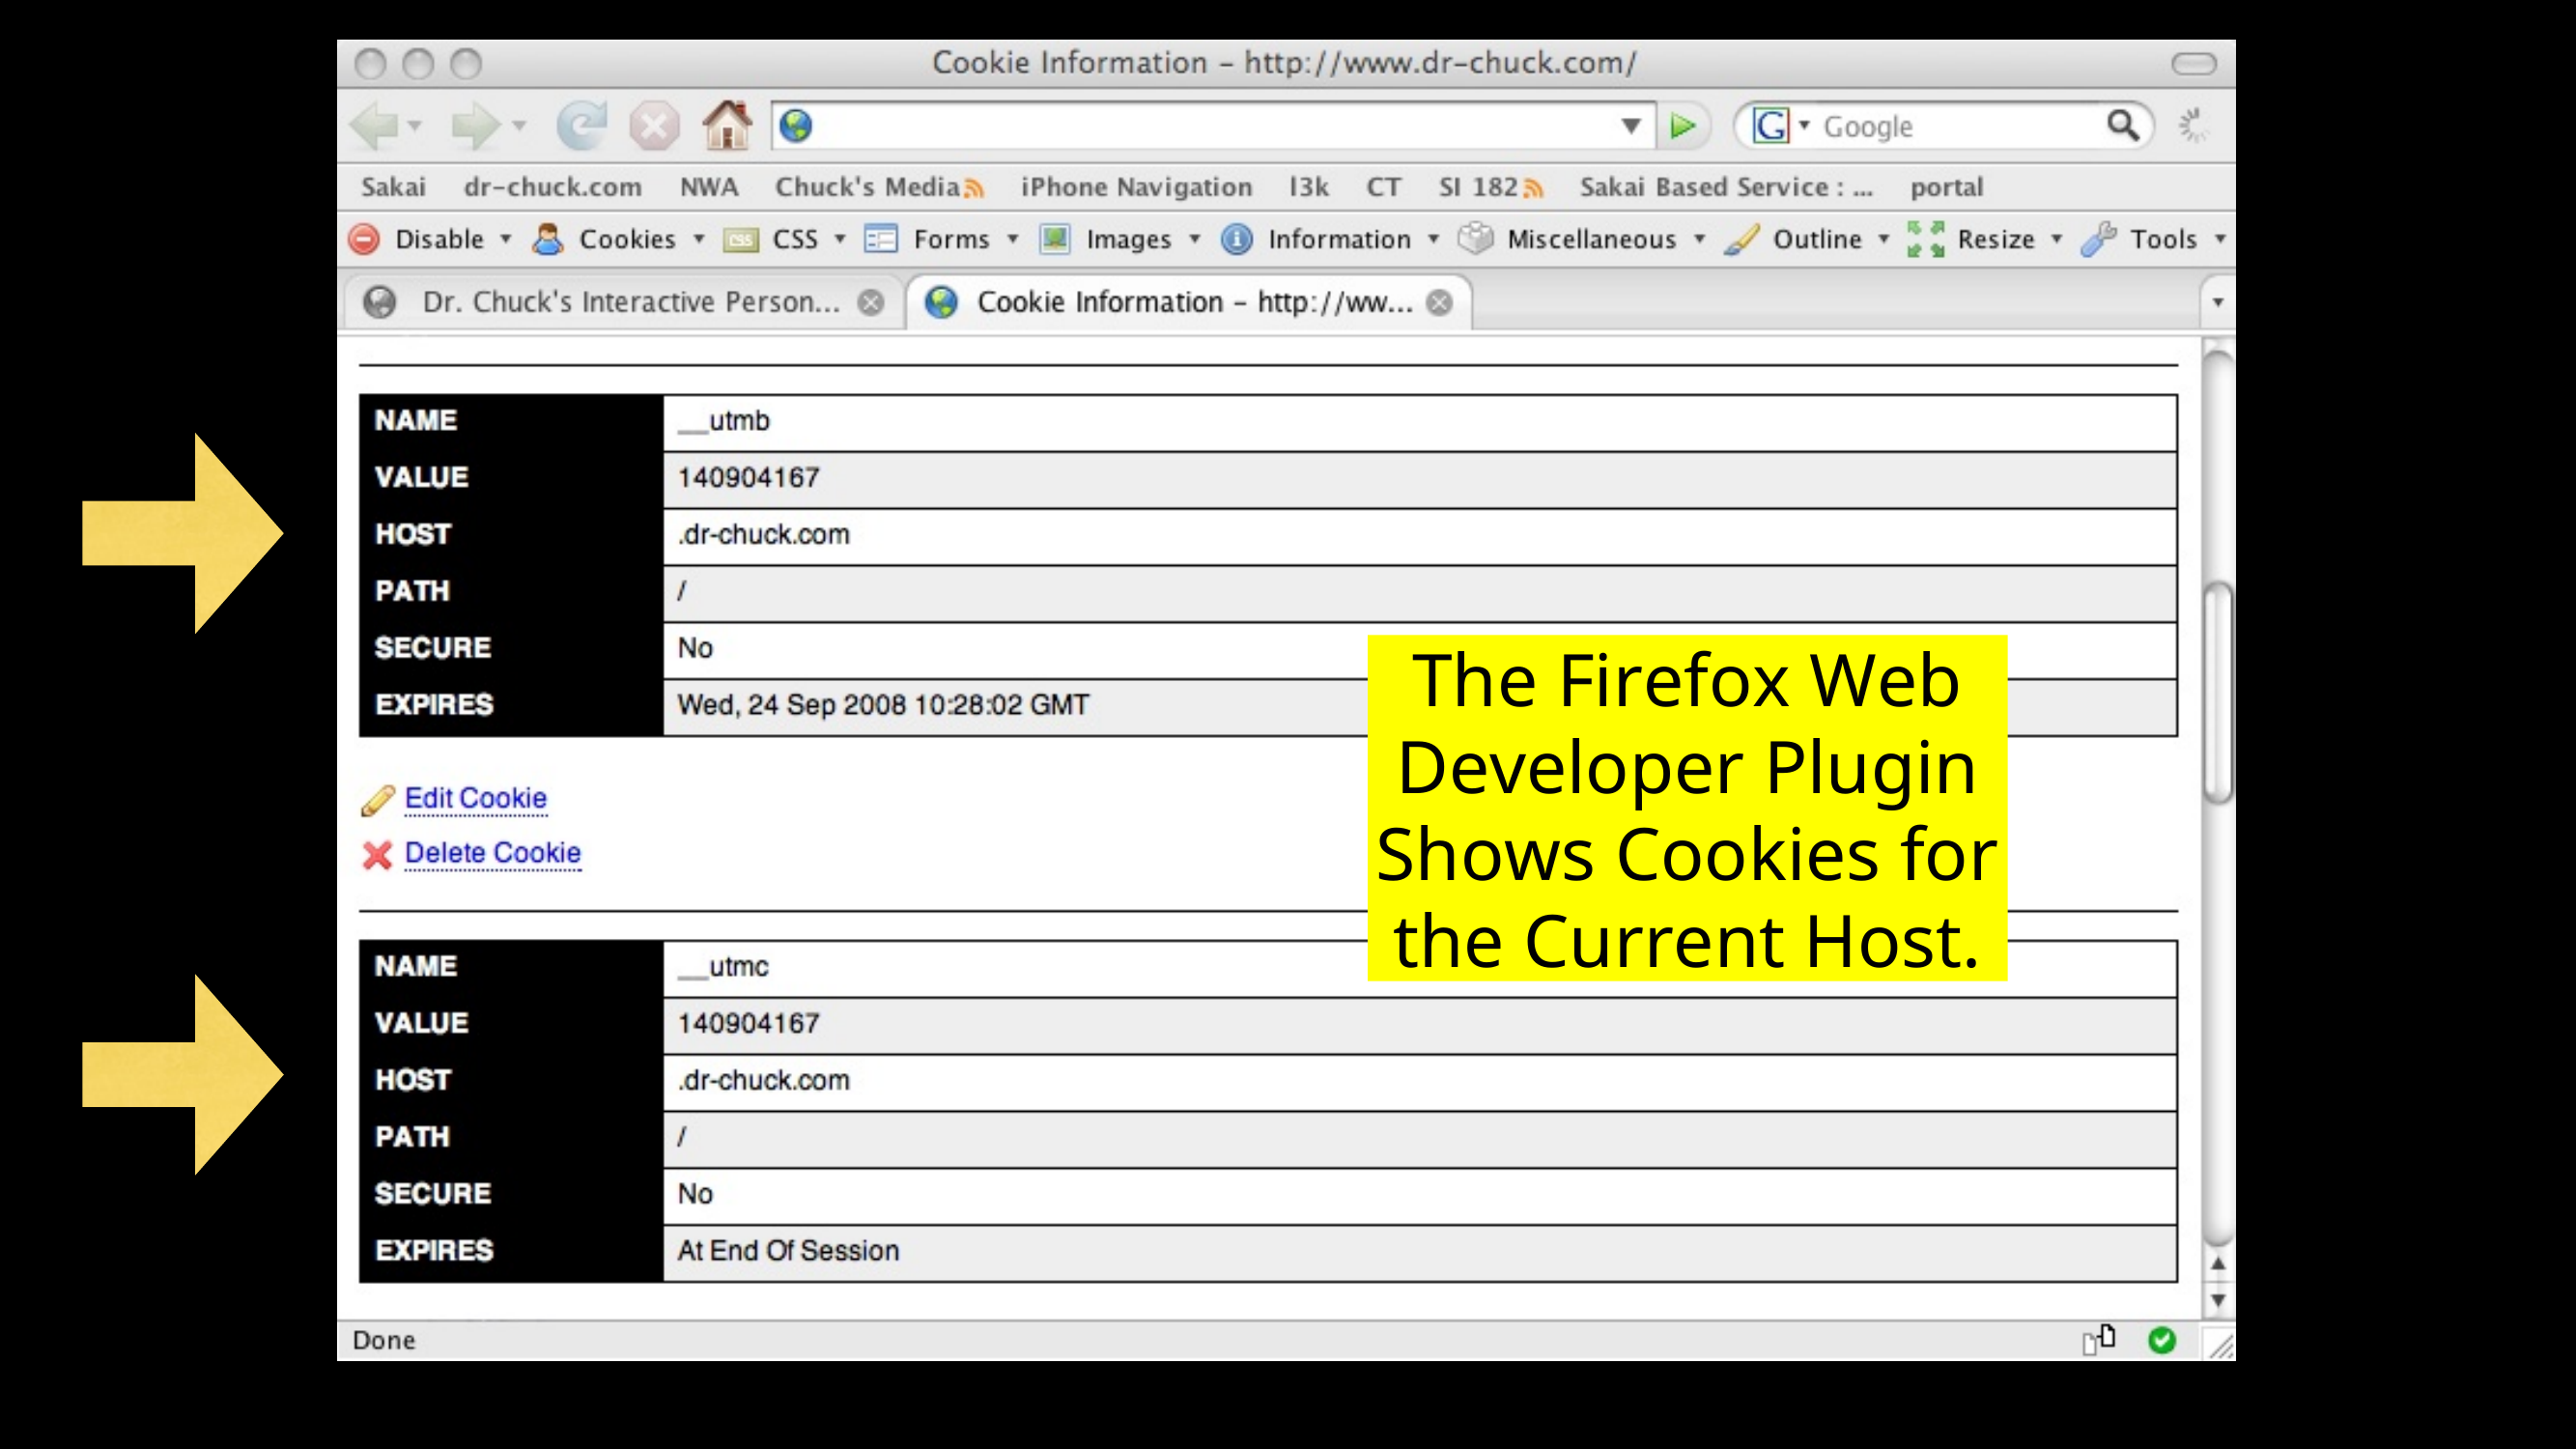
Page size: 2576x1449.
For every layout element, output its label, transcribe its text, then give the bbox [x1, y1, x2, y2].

text_box [82, 432, 284, 635]
picture [337, 40, 2236, 1361]
text_box The Firefox Web Developer Plugin Shows Cookies for the Current Host. [1368, 635, 2008, 981]
text_box [82, 974, 284, 1176]
